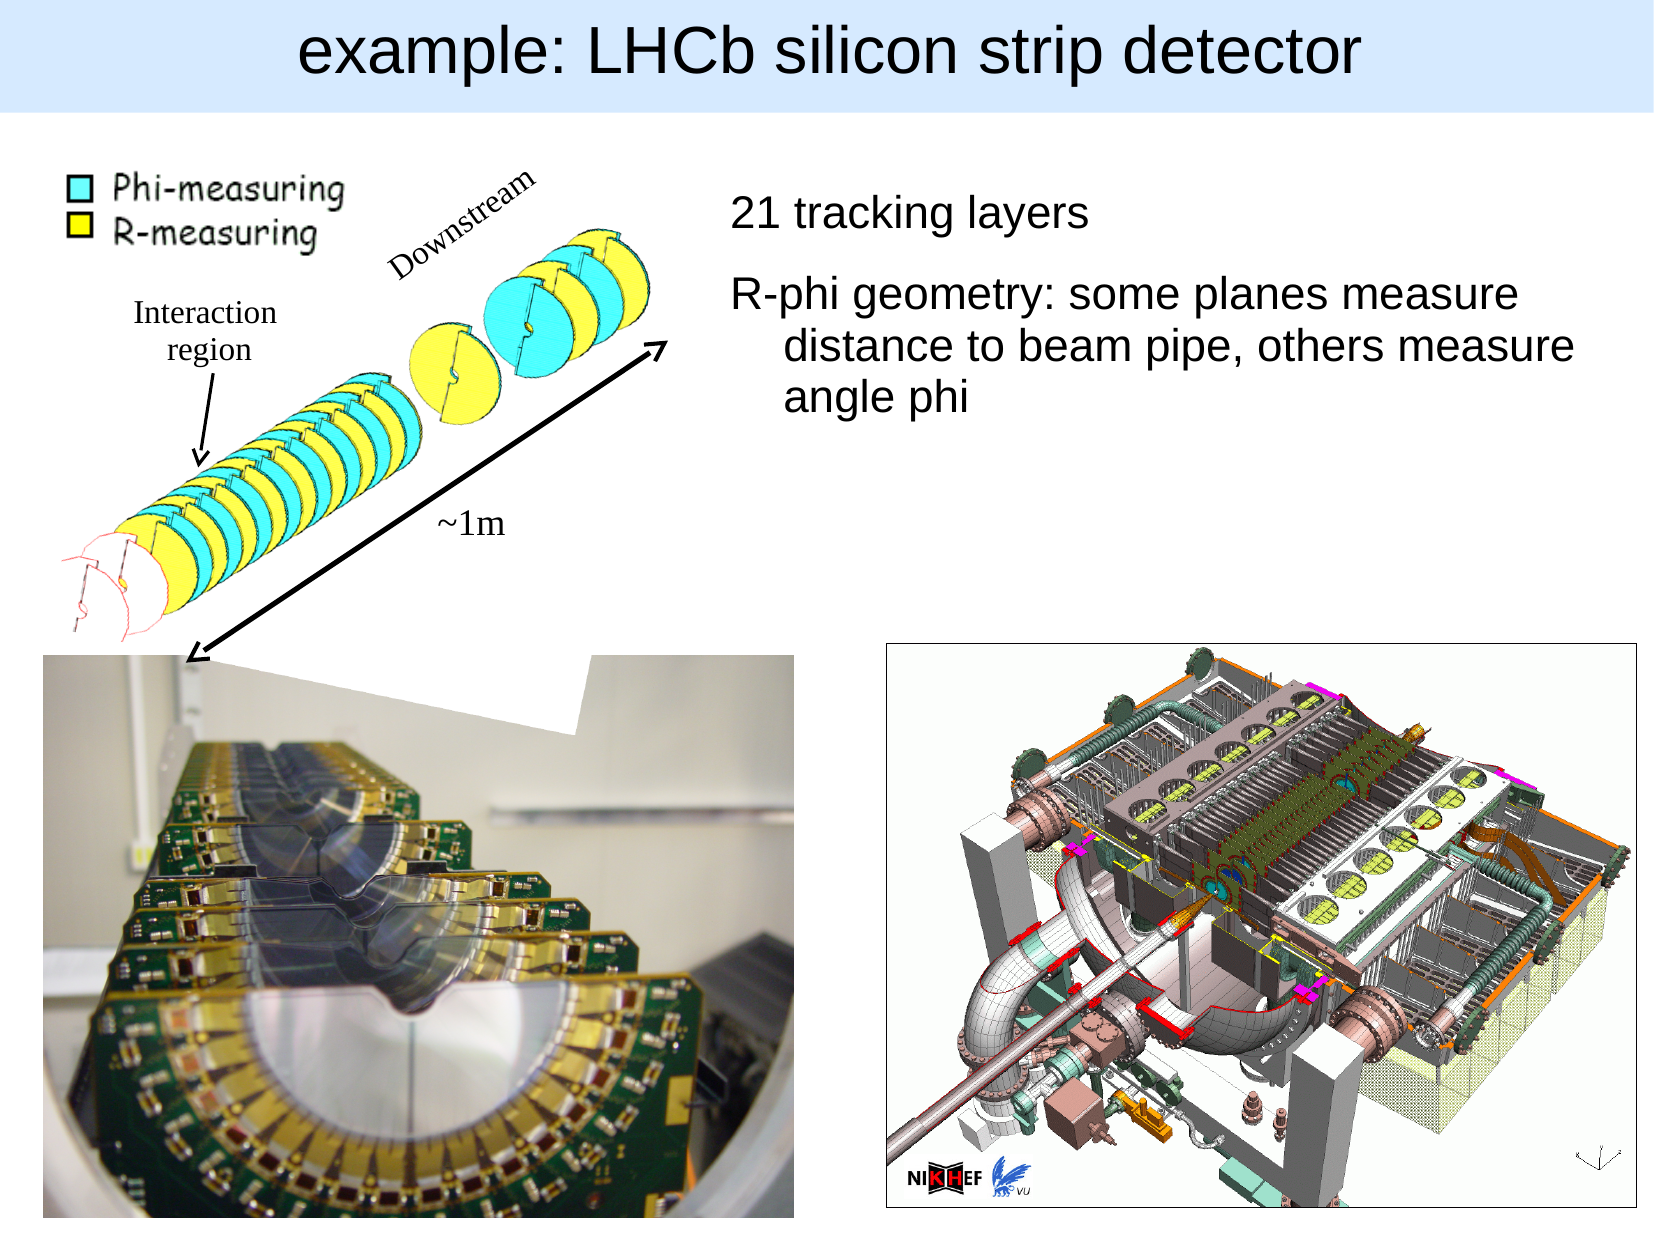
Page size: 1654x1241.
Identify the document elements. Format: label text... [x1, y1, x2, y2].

text_box Downstream [365, 143, 559, 303]
picture [886, 643, 1637, 1208]
picture [37, 134, 794, 1218]
list 21 tracking layers R-phi geometry: some planes measure distance to beam pipe, others measure angle phi [712, 187, 1651, 489]
text_box Interaction region [118, 285, 301, 376]
text_box ~1m [422, 494, 521, 552]
title example: LHCb silicon strip detector [86, 0, 1576, 100]
